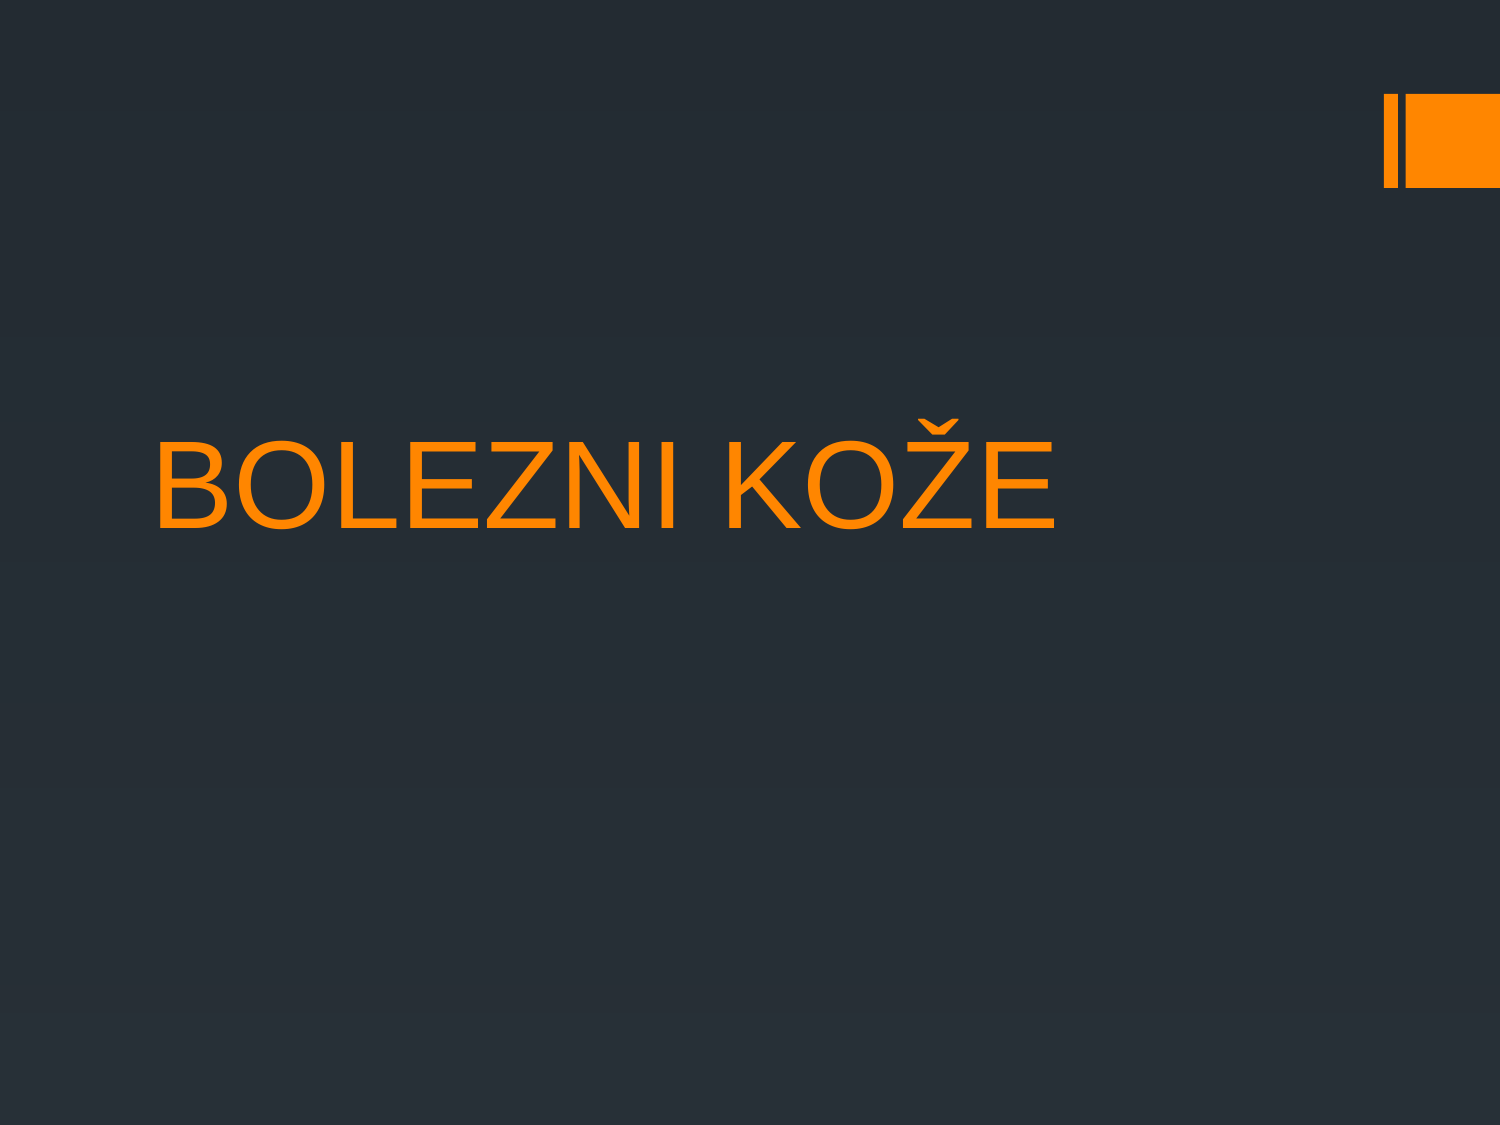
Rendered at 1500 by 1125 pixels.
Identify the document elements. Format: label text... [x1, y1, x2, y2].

title BOLEZNI KOŽE [135, 408, 1315, 561]
